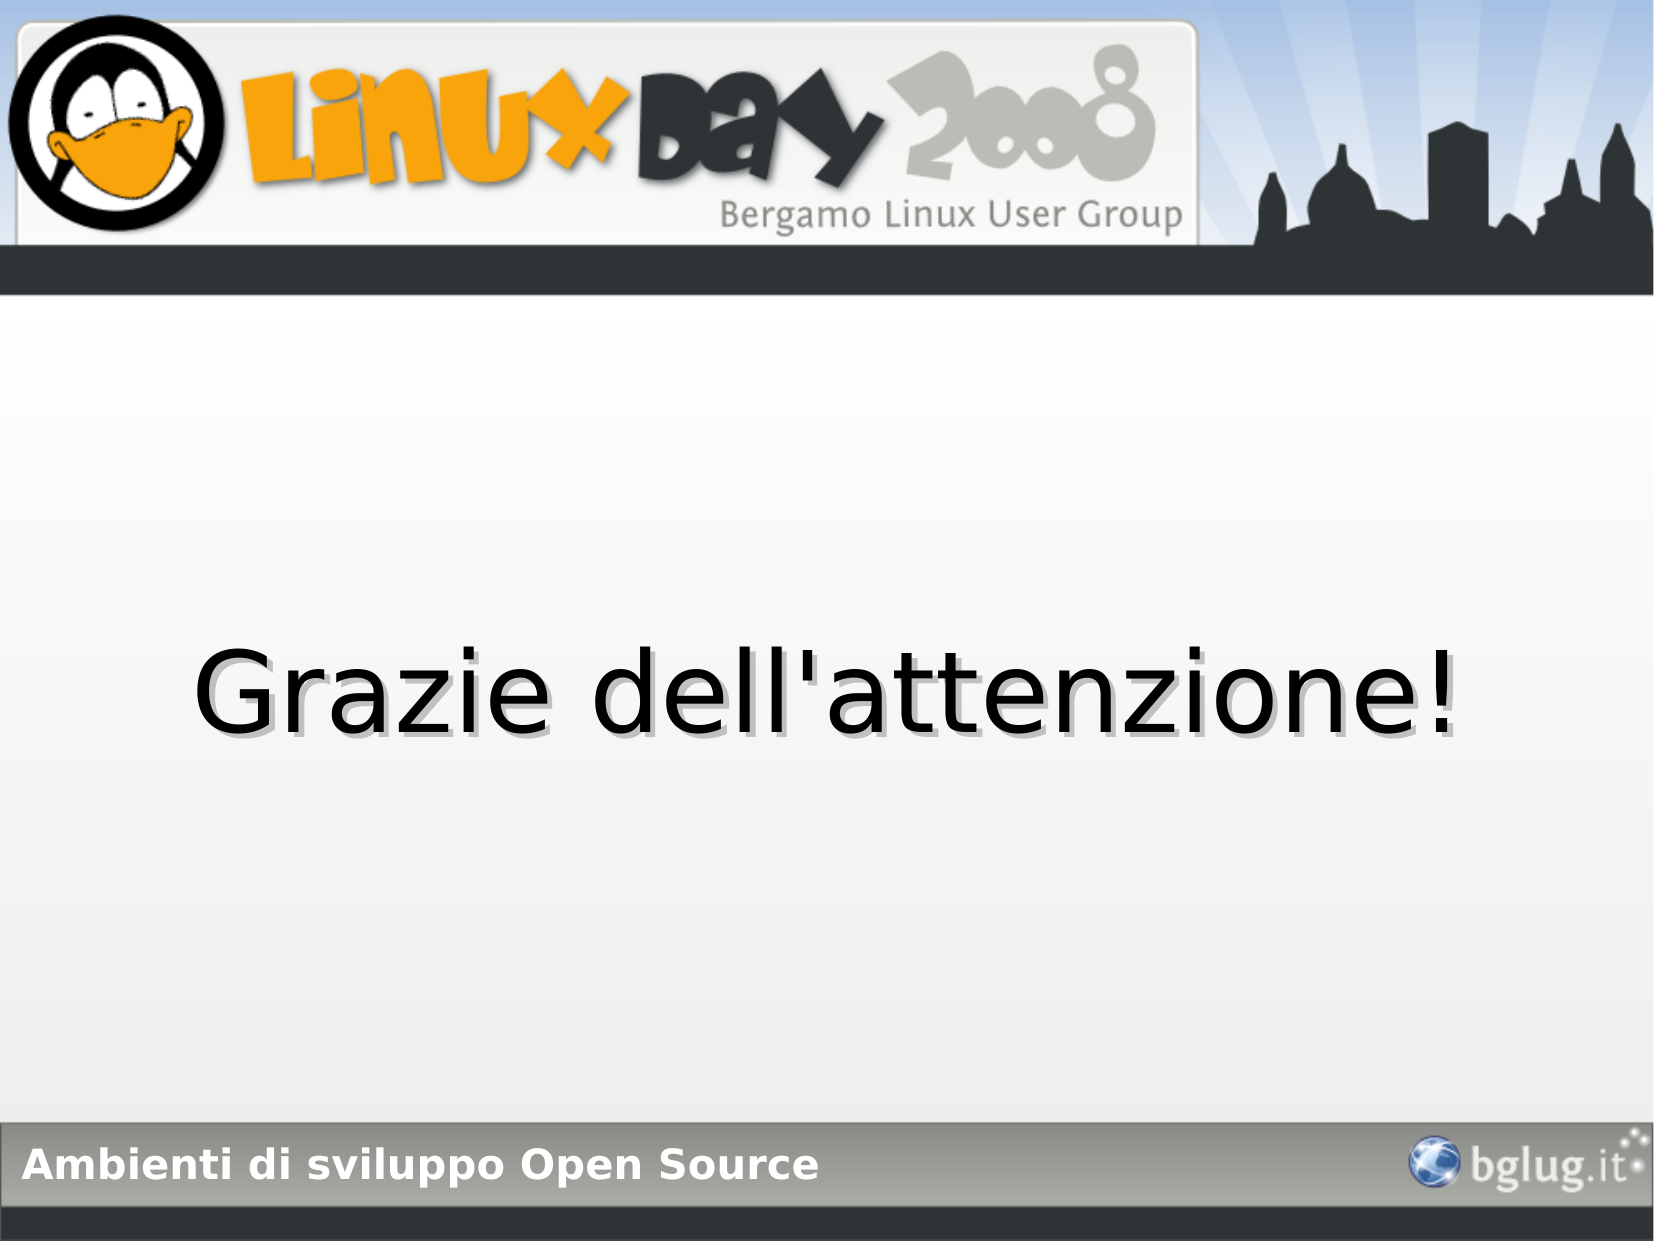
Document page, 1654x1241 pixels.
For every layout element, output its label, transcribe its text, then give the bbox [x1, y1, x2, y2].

text_box Grazie dell'attenzione! [177, 620, 1317, 761]
text_box Ambienti di sviluppo Open Source [6, 1133, 719, 1196]
picture [0, 0, 1654, 1241]
